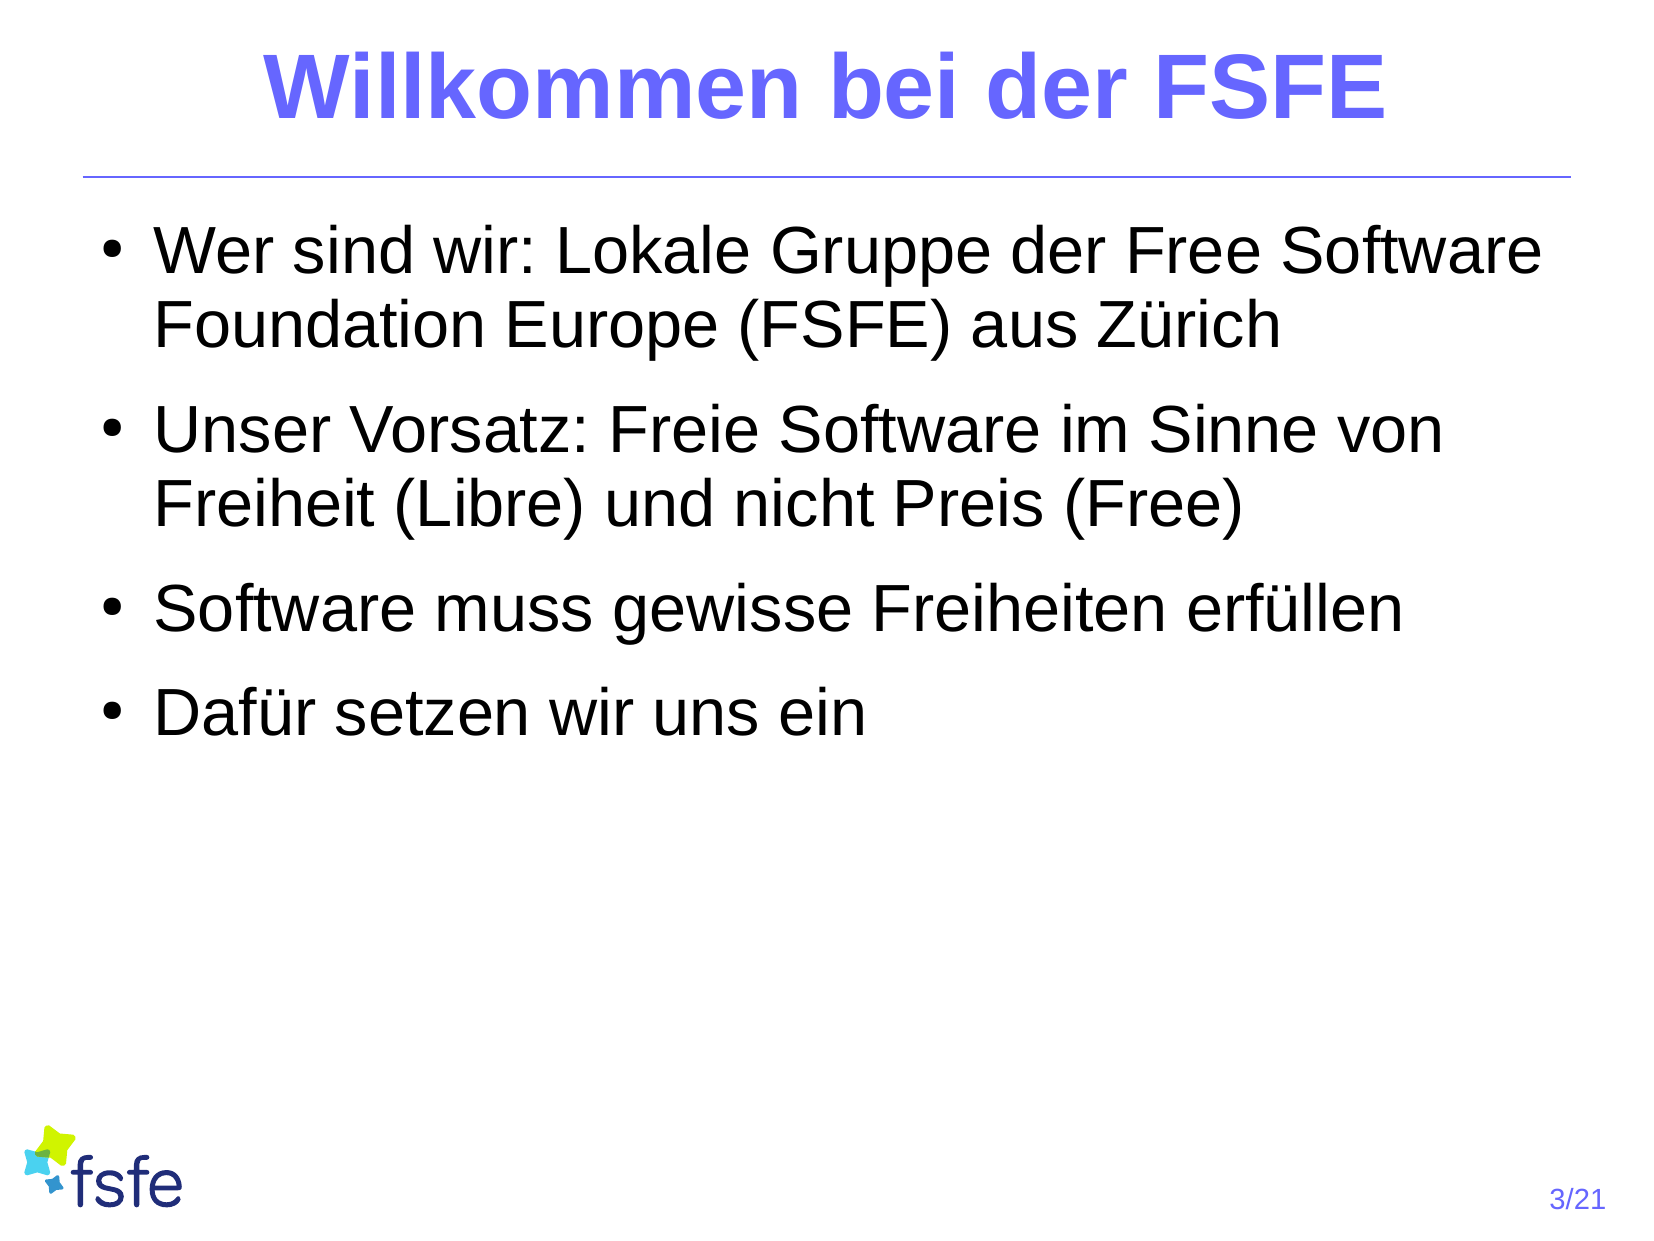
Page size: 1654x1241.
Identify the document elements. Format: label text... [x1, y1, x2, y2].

title Willkommen bei der FSFE [82, 31, 1571, 142]
list Wer sind wir: Lokale Gruppe der Free Software Foundation Europe (FSFE) aus Zürich Unser Vorsatz: Freie Software im Sinne von Freiheit (Libre) und nicht Preis (Free) Software muss gewisse Freiheiten erfüllen Dafür setzen wir uns ein [82, 212, 1571, 1146]
